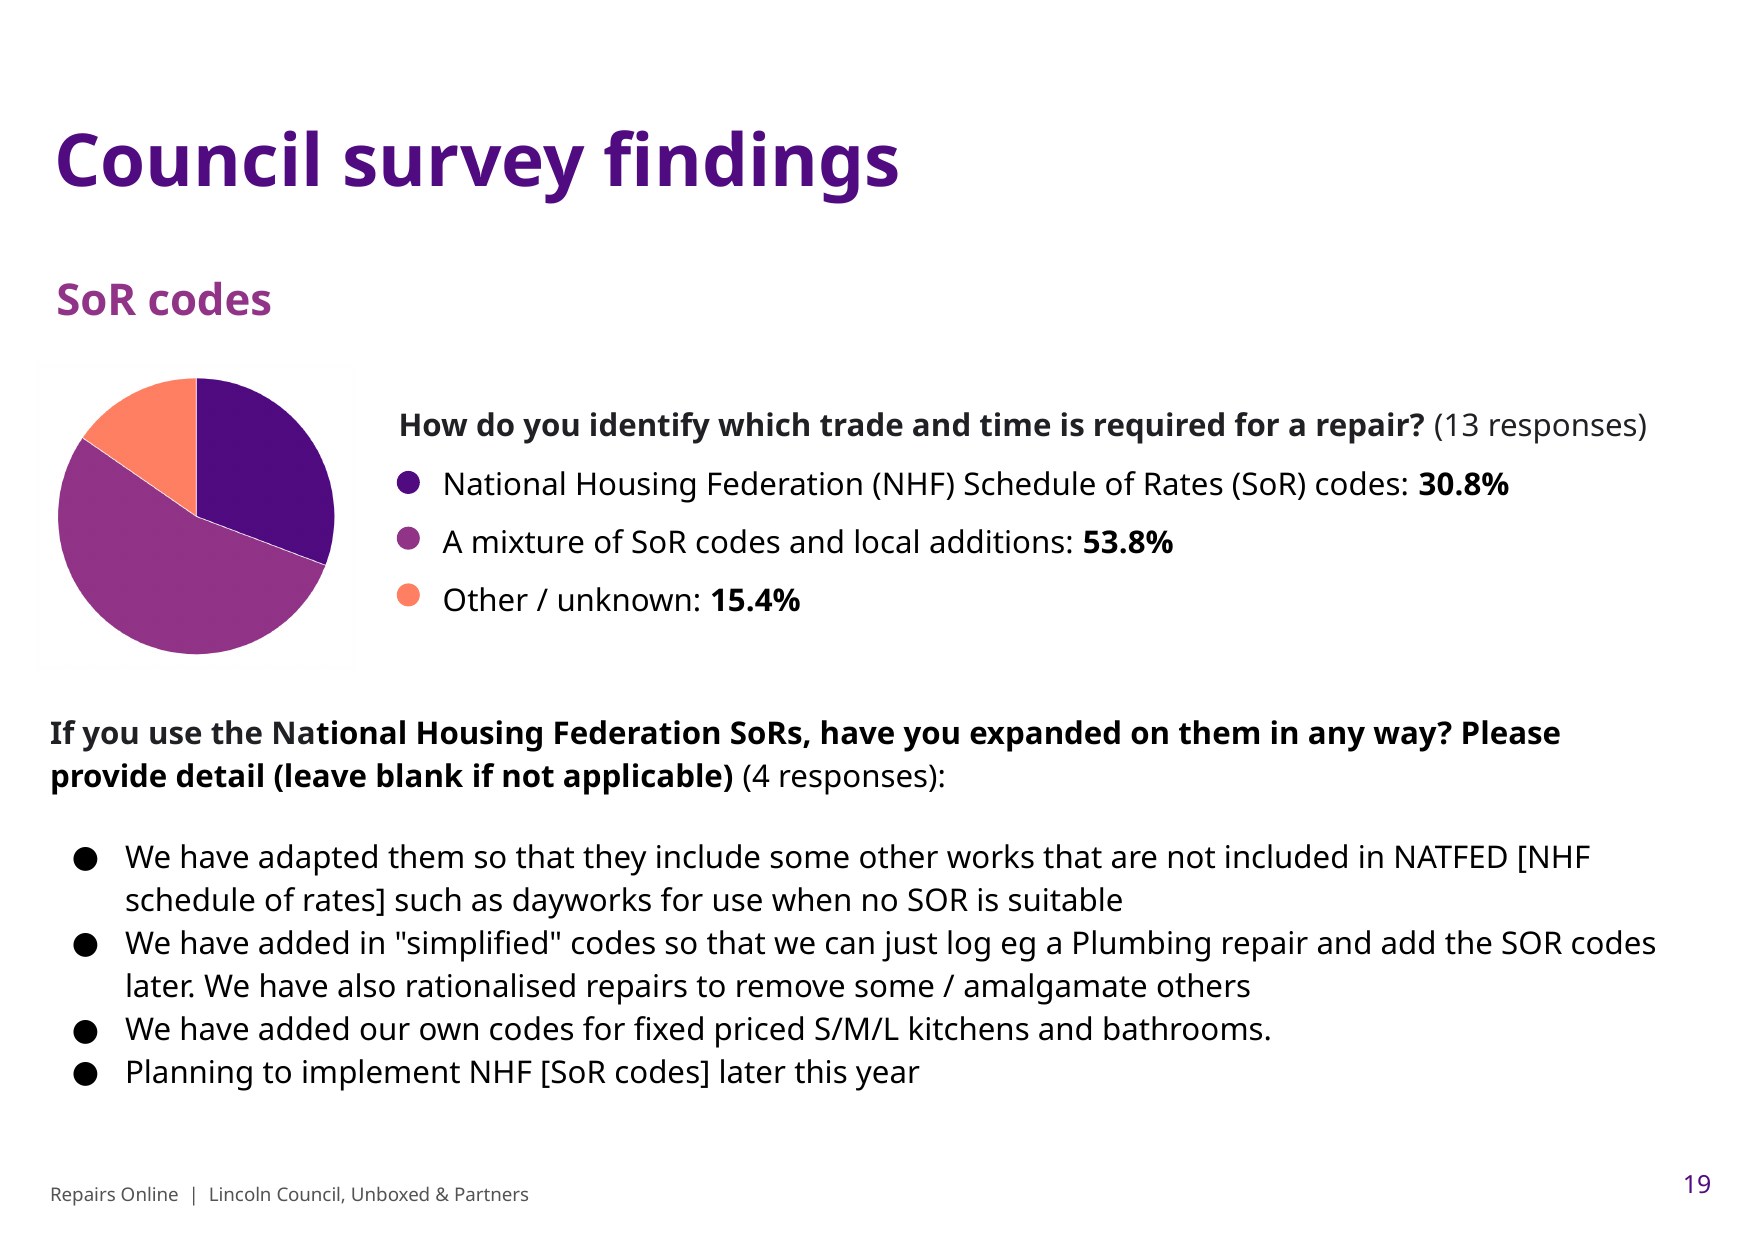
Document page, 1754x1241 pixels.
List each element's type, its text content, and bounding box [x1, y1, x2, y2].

text_box How do you identify which trade and time is required for a repair? (13 responses) National Housing Federation (NHF) Schedule of Rates (SoR) codes: 30.8% A mixture of SoR codes and local additions: 53.8% Other / unknown: 15.4% [383, 390, 1704, 672]
text_box [396, 583, 420, 607]
text_box If you use the National Housing Federation SoRs, have you expanded on them in any way? Please provide detail (leave blank if not applicable) (4 responses): We have adapted them so that they include some other works that are not included in NATFED [NHF schedule of rates] such as dayworks for use when no SOR is suitable We have added in "simplified" codes so that we can just log eg a Plumbing repair and add the SOR codes later. We have also rationalised repairs to remove some / amalgamate others We have added our own codes for fixed priced S/M/L kitchens and bathrooms. Planning to implement NHF [SoR codes] later this year [35, 692, 1704, 1062]
text_box [396, 470, 420, 494]
picture [35, 362, 356, 670]
slide_number <number> [1625, 1138, 1731, 1234]
title Council survey findings [35, 94, 997, 245]
text_box SoR codes [41, 256, 534, 339]
text_box [396, 526, 420, 550]
